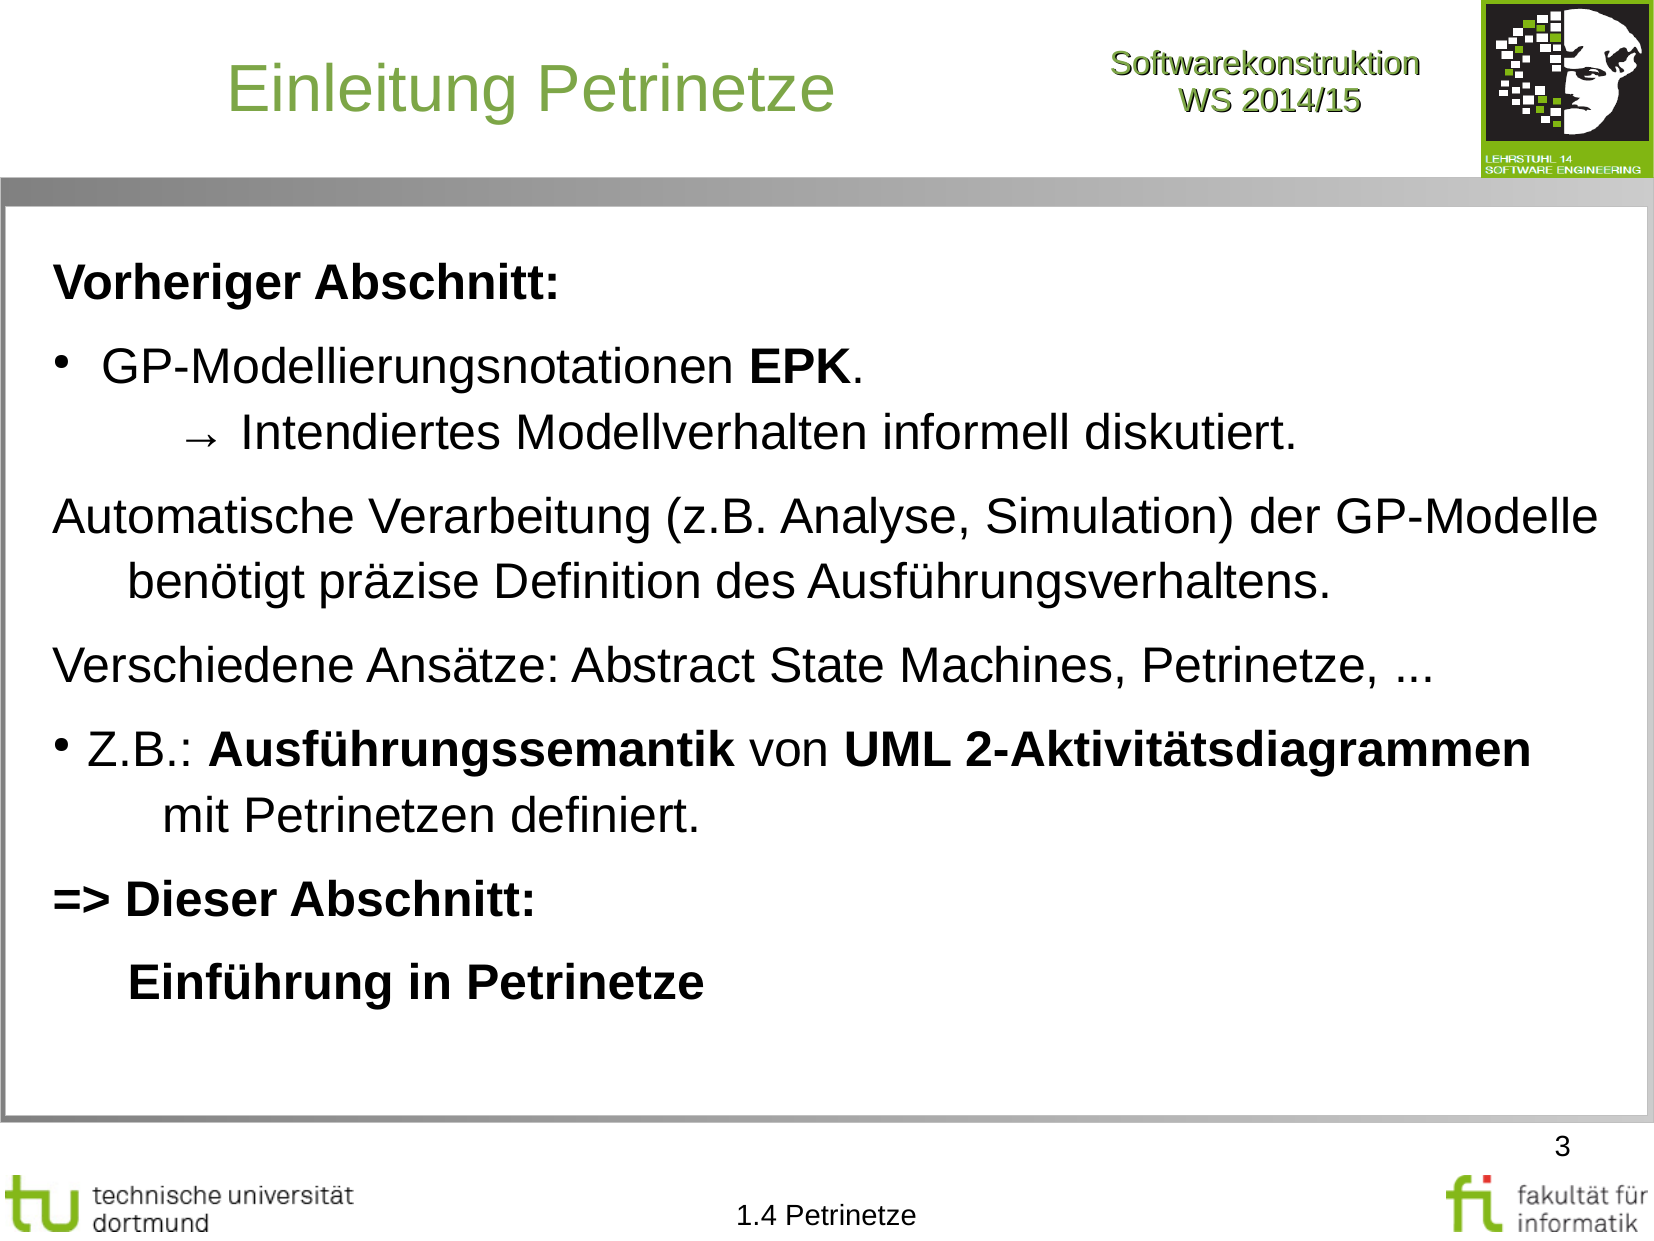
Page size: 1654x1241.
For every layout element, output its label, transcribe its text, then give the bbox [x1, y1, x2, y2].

title Einleitung Petrinetze [0, 0, 1063, 178]
text_box Vorheriger Abschnitt: GP-Modellierungsnotationen EPK. → Intendiertes Modellverhalten informell diskutiert. Automatische Verarbeitung (z.B. Analyse, Simulation) der GP-Modelle benötigt präzise Definition des Ausführungsverhaltens. Verschiedene Ansätze: Abstract State Machines, Petrinetze, ... Z.B.: Ausführungssemantik von UML 2-Aktivitätsdiagrammen mit Petrinetzen definiert. => Dieser Abschnitt: Einführung in Petrinetze [37, 236, 1625, 1152]
picture [1481, 0, 1654, 178]
picture [1446, 1175, 1648, 1232]
picture [5, 1175, 354, 1232]
